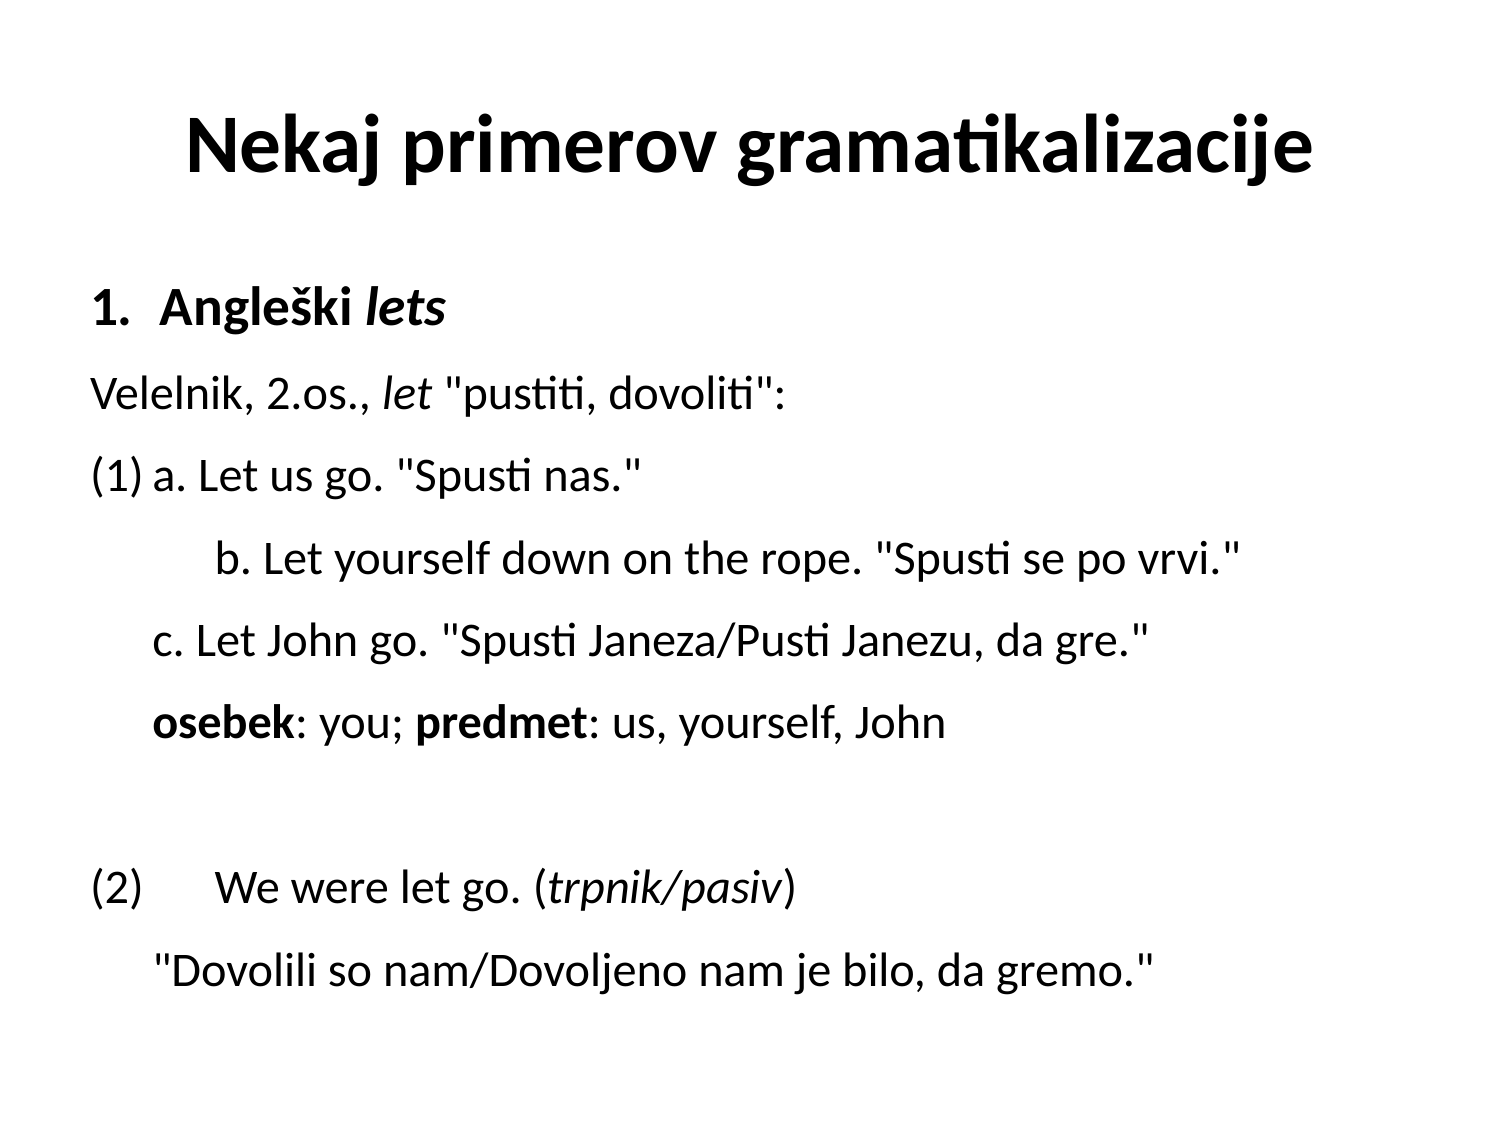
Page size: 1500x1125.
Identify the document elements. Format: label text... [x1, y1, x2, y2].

list Angleški lets Velelnik, 2.os., let "pustiti, dovoliti": (1) a. Let us go. "Spusti nas." b. Let yourself down on the rope. "Spusti se po vrvi." c. Let John go. "Spusti Janeza/Pusti Janezu, da gre." osebek: you; predmet: us, yourself, John (2) We were let go. (trpnik/pasiv) "Dovolili so nam/Dovoljeno nam je bilo, da gremo." [75, 262, 1425, 1005]
title Nekaj primerov gramatikalizacije [75, 45, 1425, 233]
